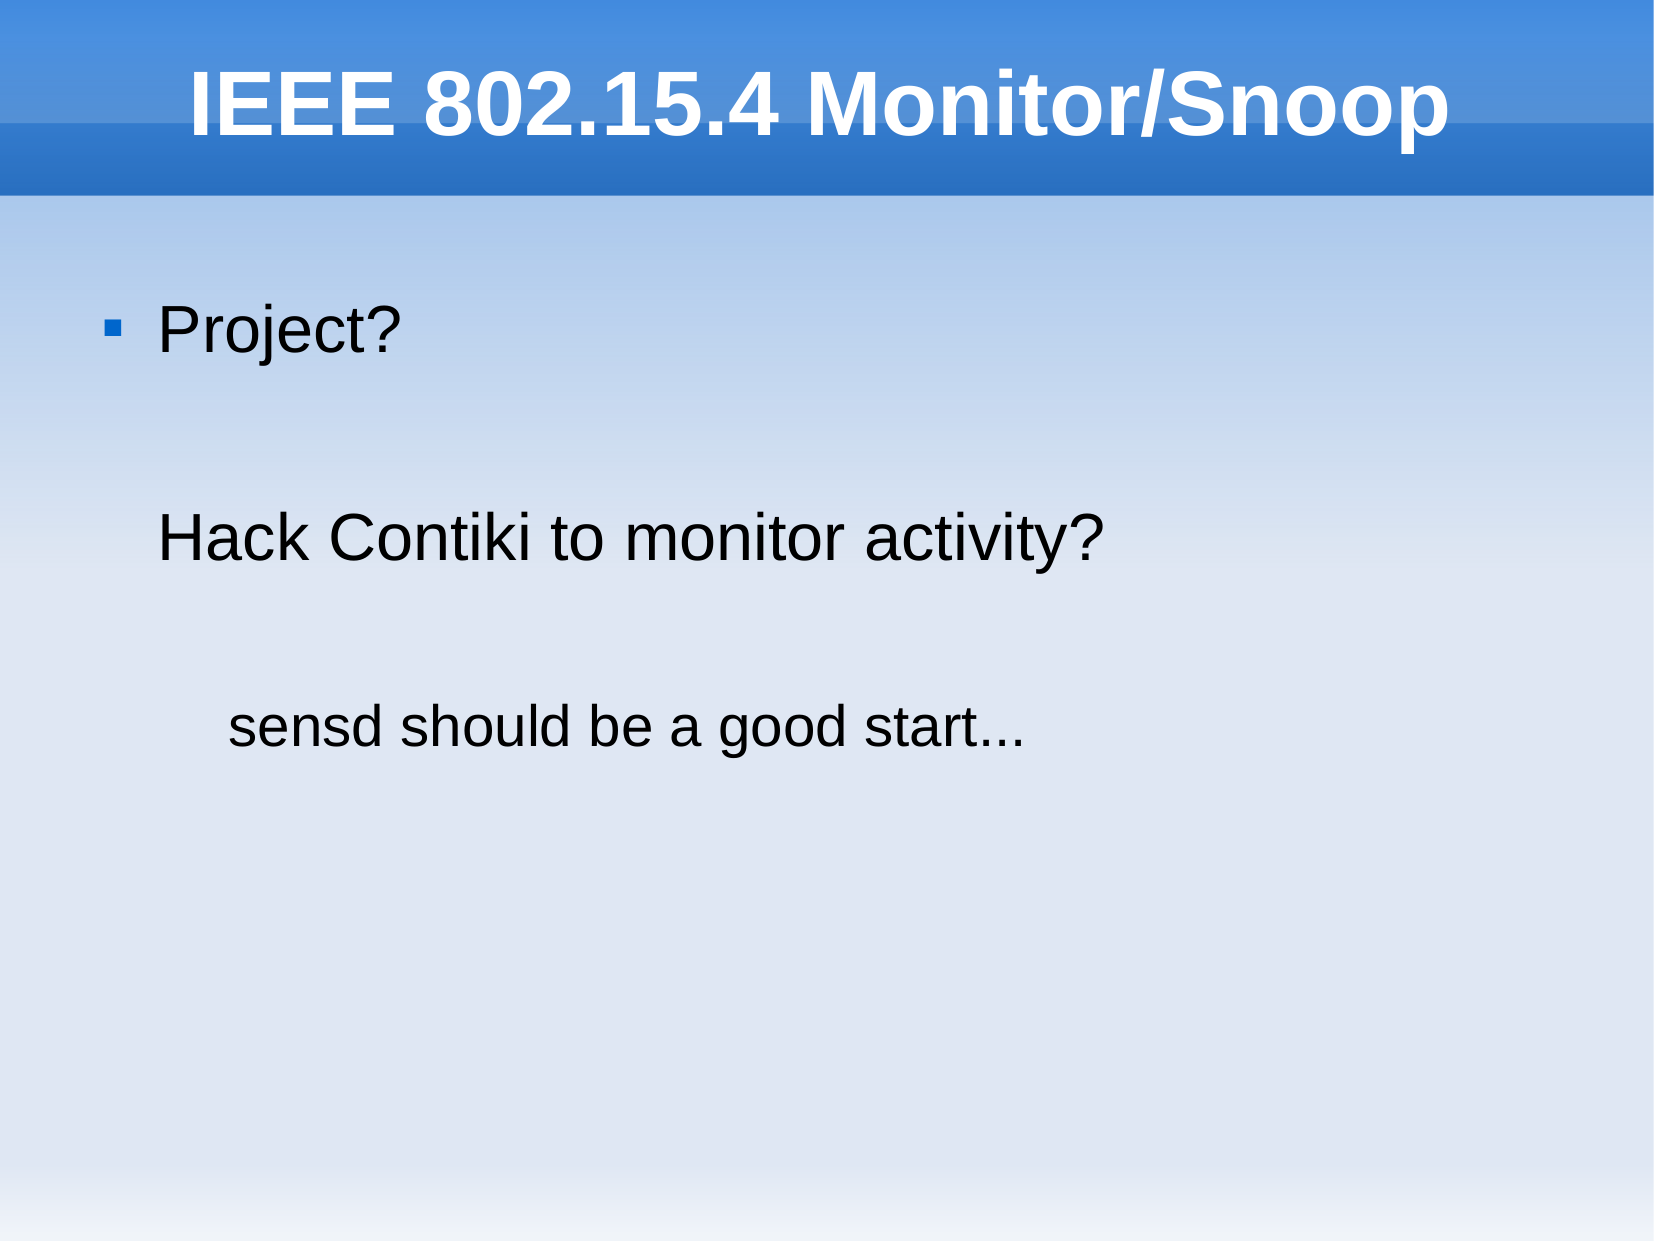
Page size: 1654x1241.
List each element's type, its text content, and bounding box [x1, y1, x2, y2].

picture [0, 0, 1654, 1241]
list Project? Hack Contiki to monitor activity? sensd should be a good start... [86, 187, 1613, 1007]
title IEEE 802.15.4 Monitor/Snoop [76, 0, 1565, 208]
